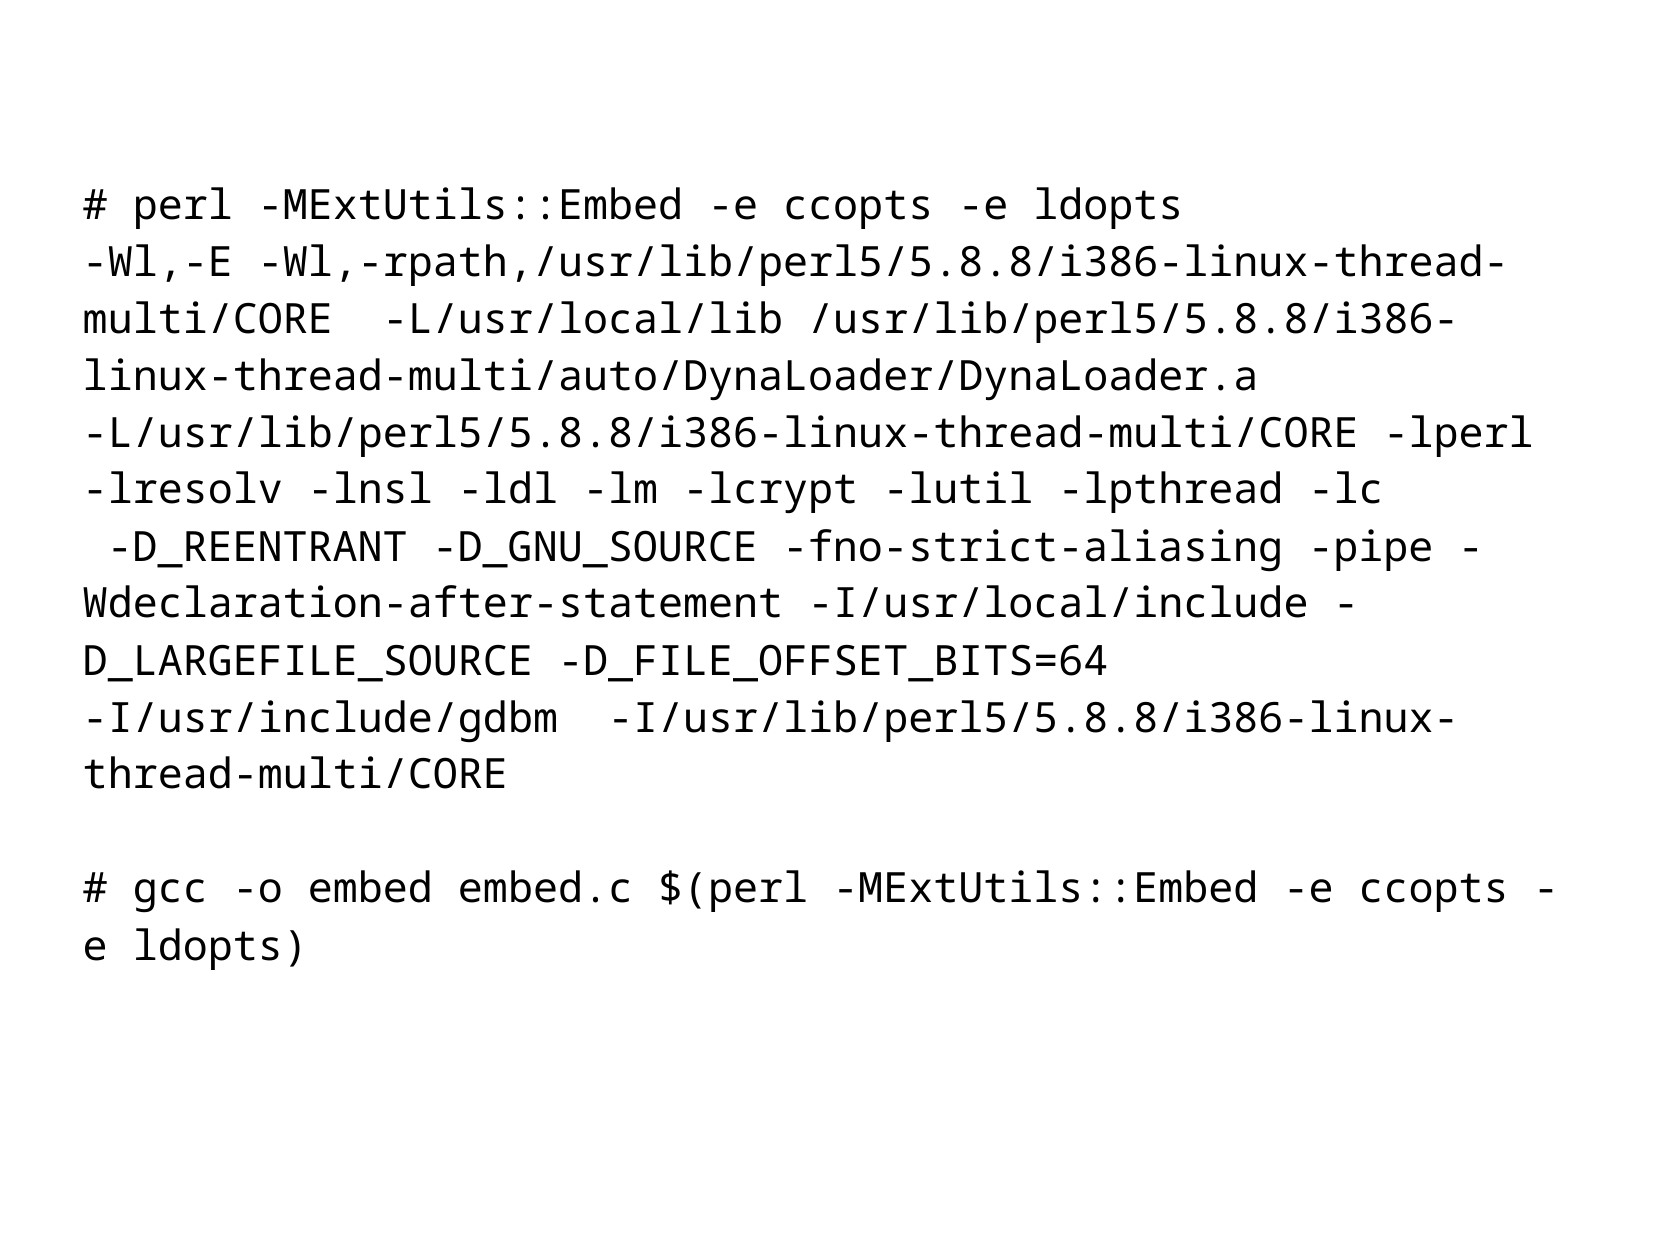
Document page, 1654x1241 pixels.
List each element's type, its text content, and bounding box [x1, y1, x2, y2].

subtitle # perl -MExtUtils::Embed -e ccopts -e ldopts -Wl,-E -Wl,-rpath,/usr/lib/perl5/5.8.8/i386-linux-thread-multi/CORE -L/usr/local/lib /usr/lib/perl5/5.8.8/i386-linux-thread-multi/auto/DynaLoader/DynaLoader.a -L/usr/lib/perl5/5.8.8/i386-linux-thread-multi/CORE -lperl -lresolv -lnsl -ldl -lm -lcrypt -lutil -lpthread -lc -D_REENTRANT -D_GNU_SOURCE -fno-strict-aliasing -pipe -Wdeclaration-after-statement -I/usr/local/include -D_LARGEFILE_SOURCE -D_FILE_OFFSET_BITS=64 -I/usr/include/gdbm -I/usr/lib/perl5/5.8.8/i386-linux-thread-multi/CORE # gcc -o embed embed.c $(perl -MExtUtils::Embed -e ccopts -e ldopts) [82, 50, 1571, 1096]
